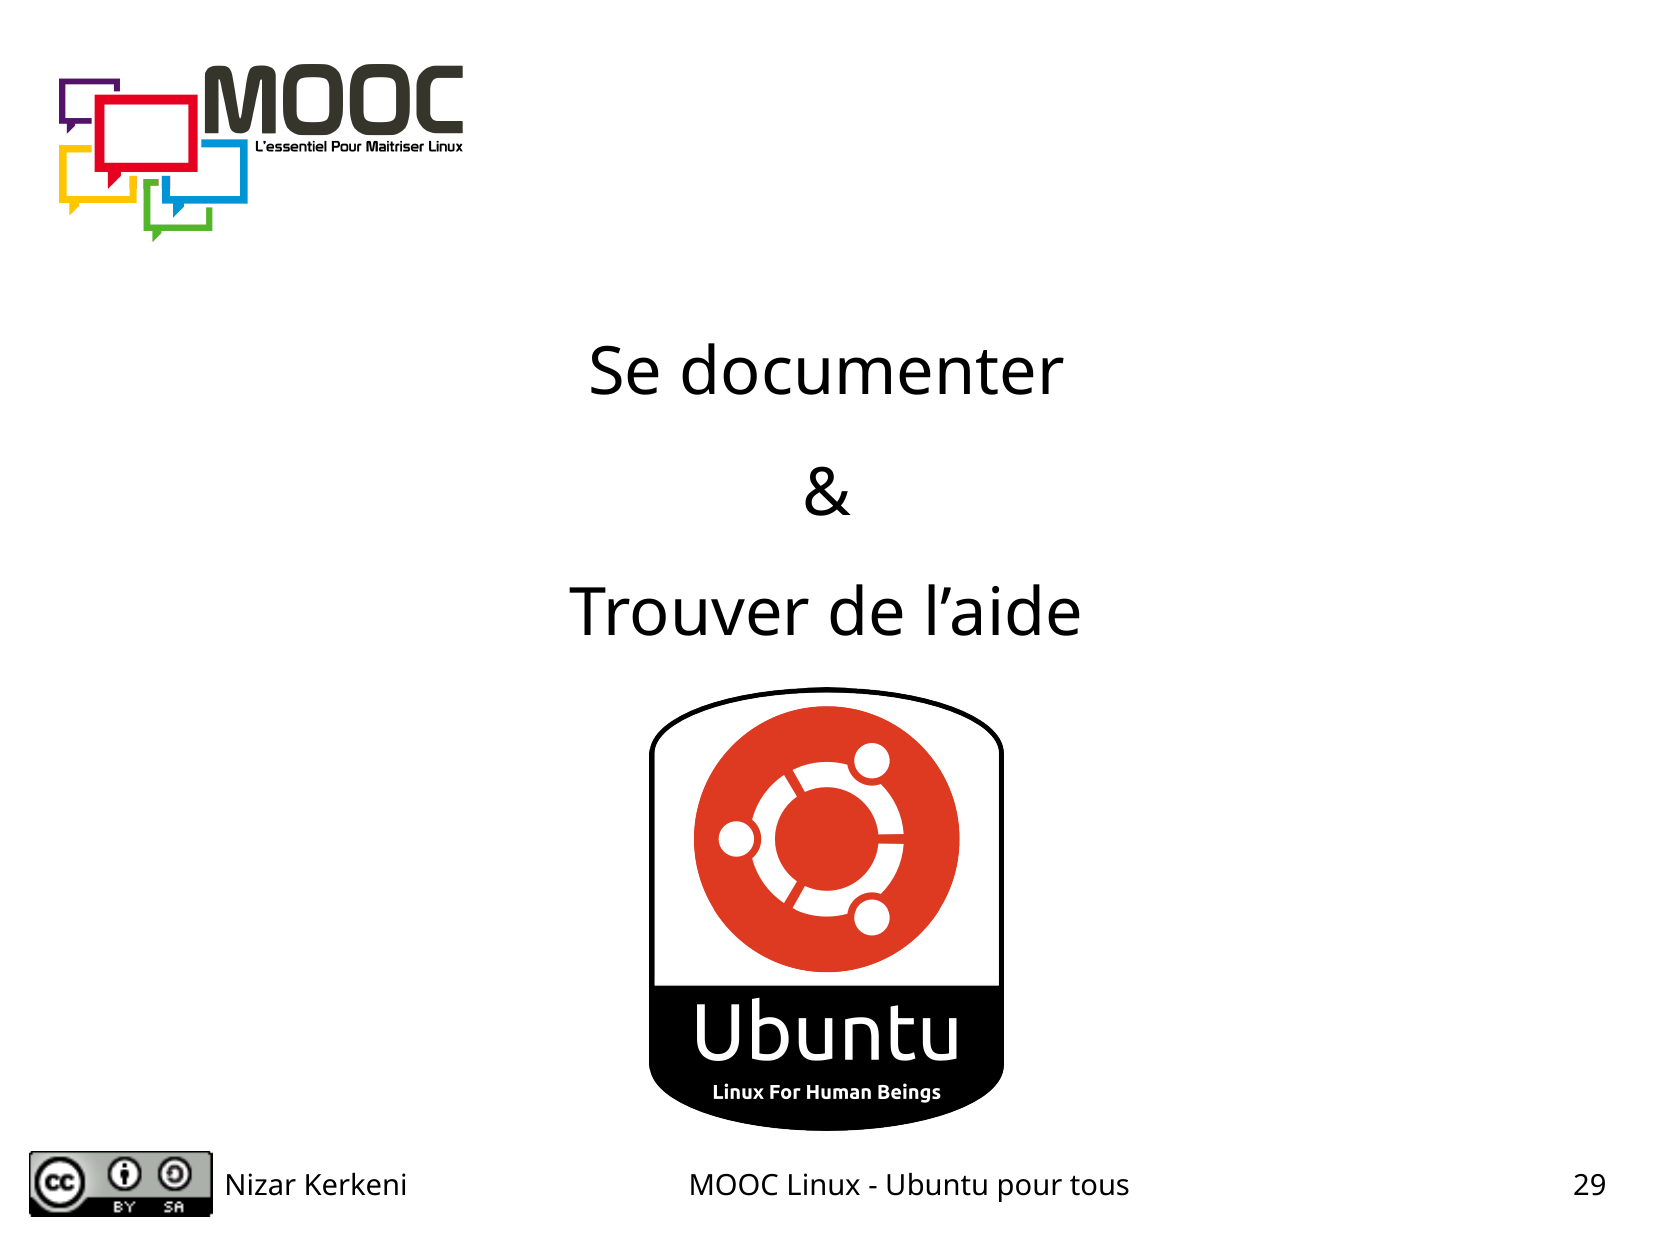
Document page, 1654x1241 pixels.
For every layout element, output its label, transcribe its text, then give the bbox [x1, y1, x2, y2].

list Se documenter & Trouver de l’aide [59, 290, 1595, 688]
picture [29, 1151, 213, 1217]
picture [59, 64, 463, 242]
picture [649, 687, 1004, 1131]
